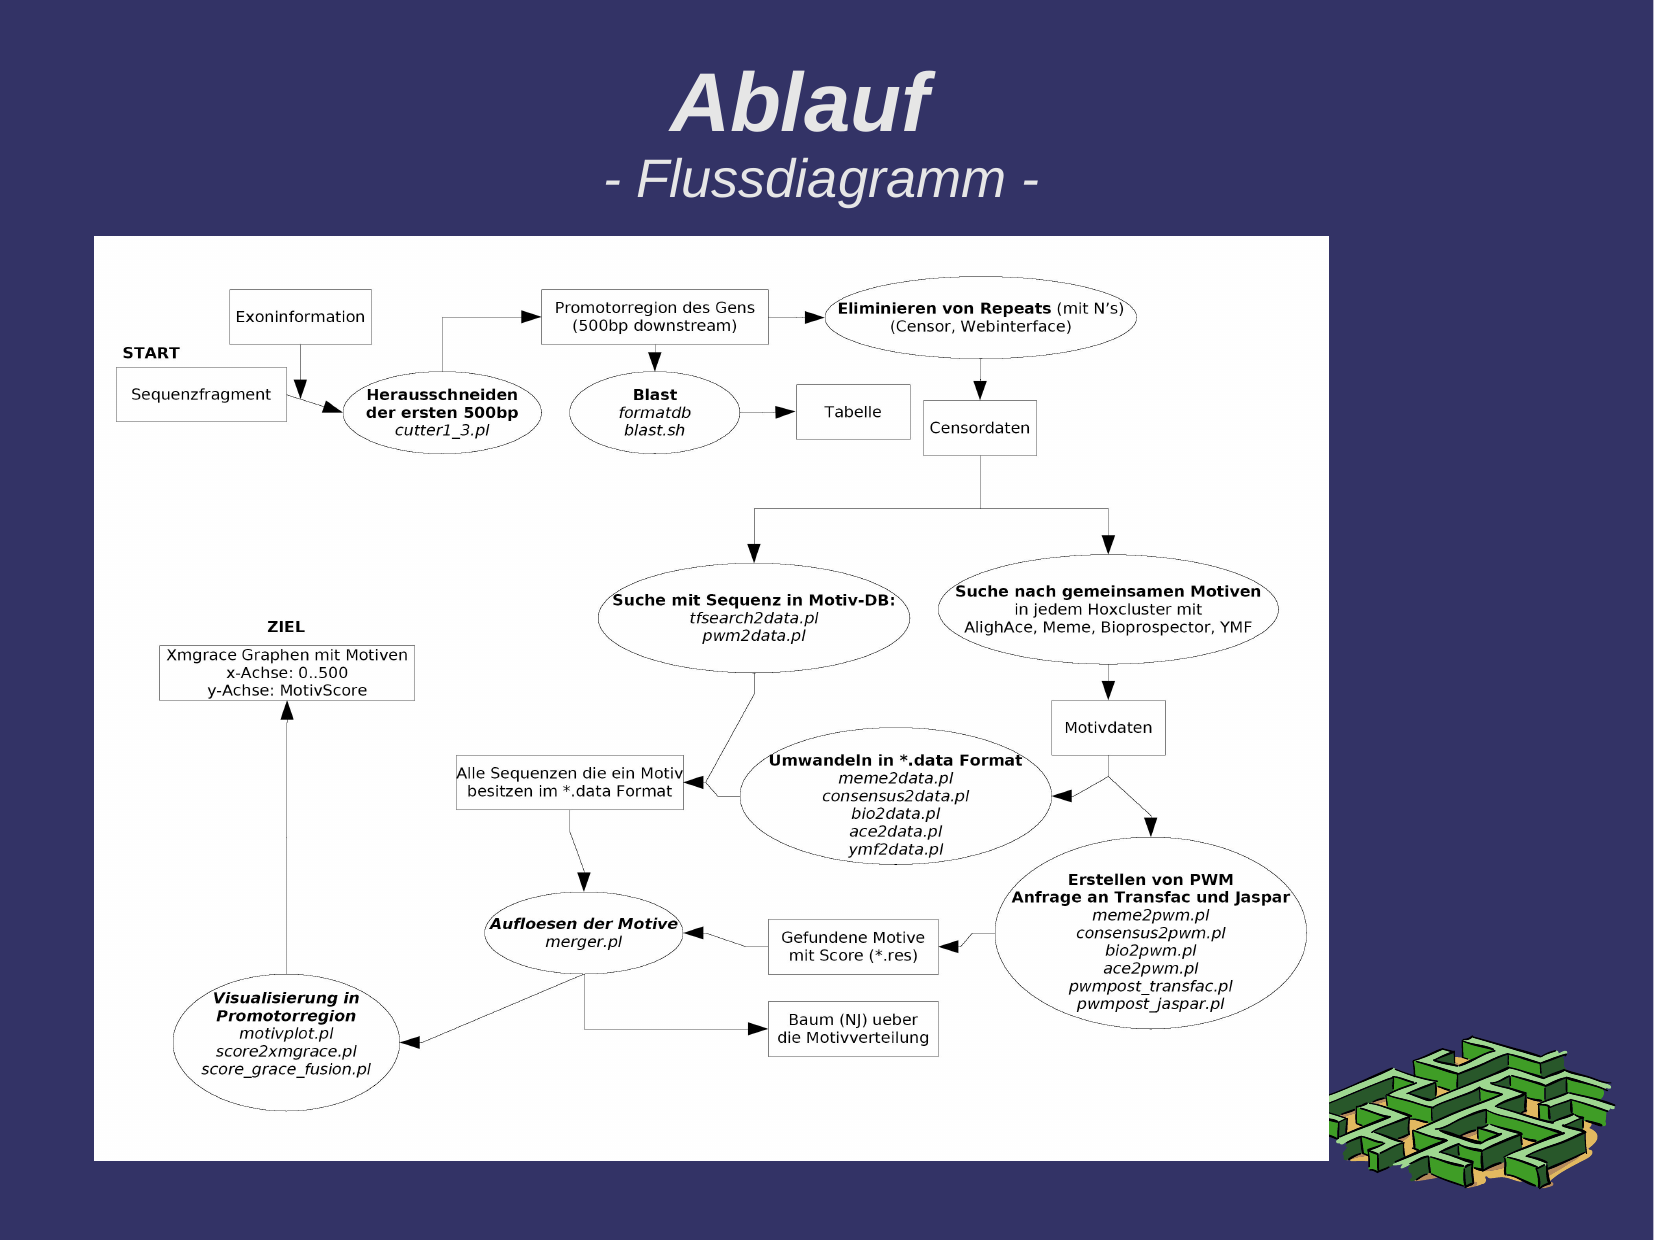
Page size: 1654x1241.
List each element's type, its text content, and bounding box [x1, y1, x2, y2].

title Ablauf - Flussdiagramm - [93, 29, 1506, 237]
picture [94, 236, 1329, 1161]
